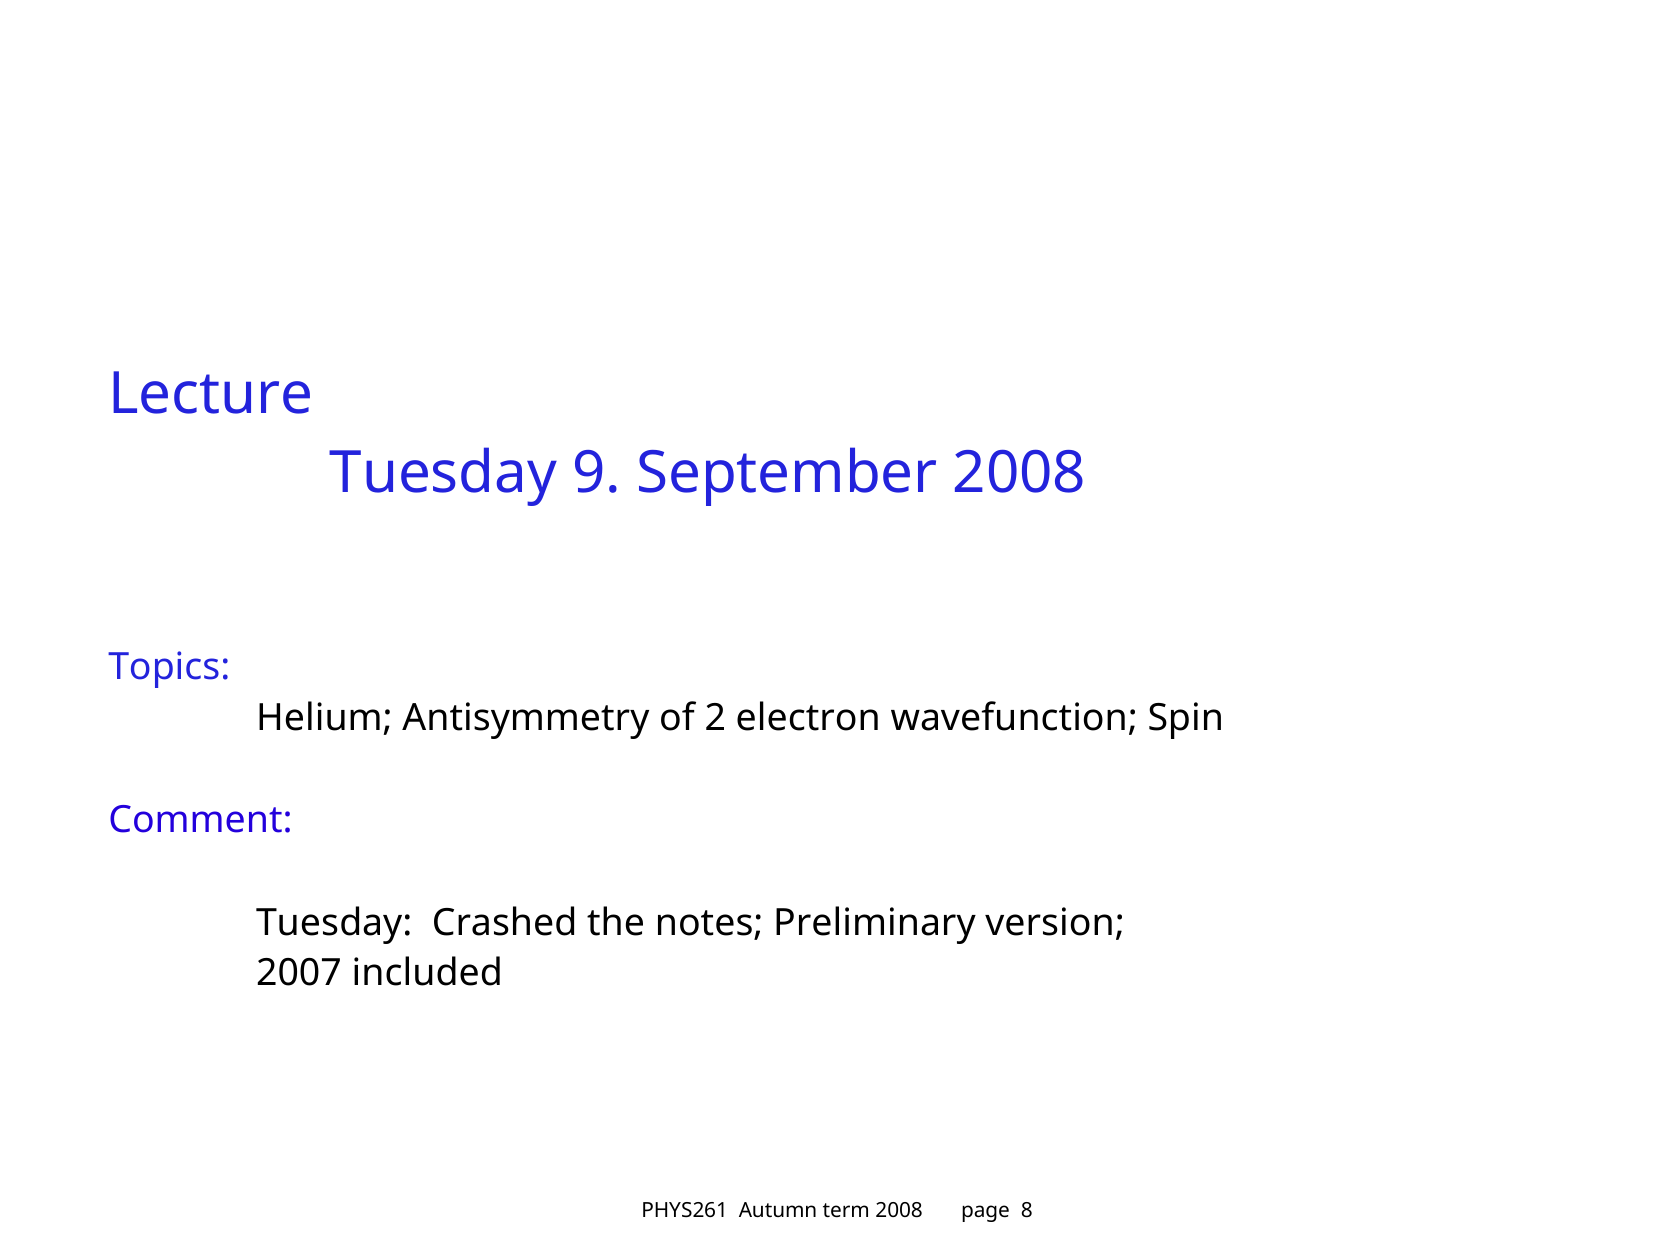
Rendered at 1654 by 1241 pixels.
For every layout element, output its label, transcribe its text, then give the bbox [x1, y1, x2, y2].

text_box Lecture Tuesday 9. September 2008 Topics: Helium; Antisymmetry of 2 electron wavefunction; Spin Comment: Tuesday: Crashed the notes; Preliminary version; 2007 included [93, 173, 1567, 1025]
